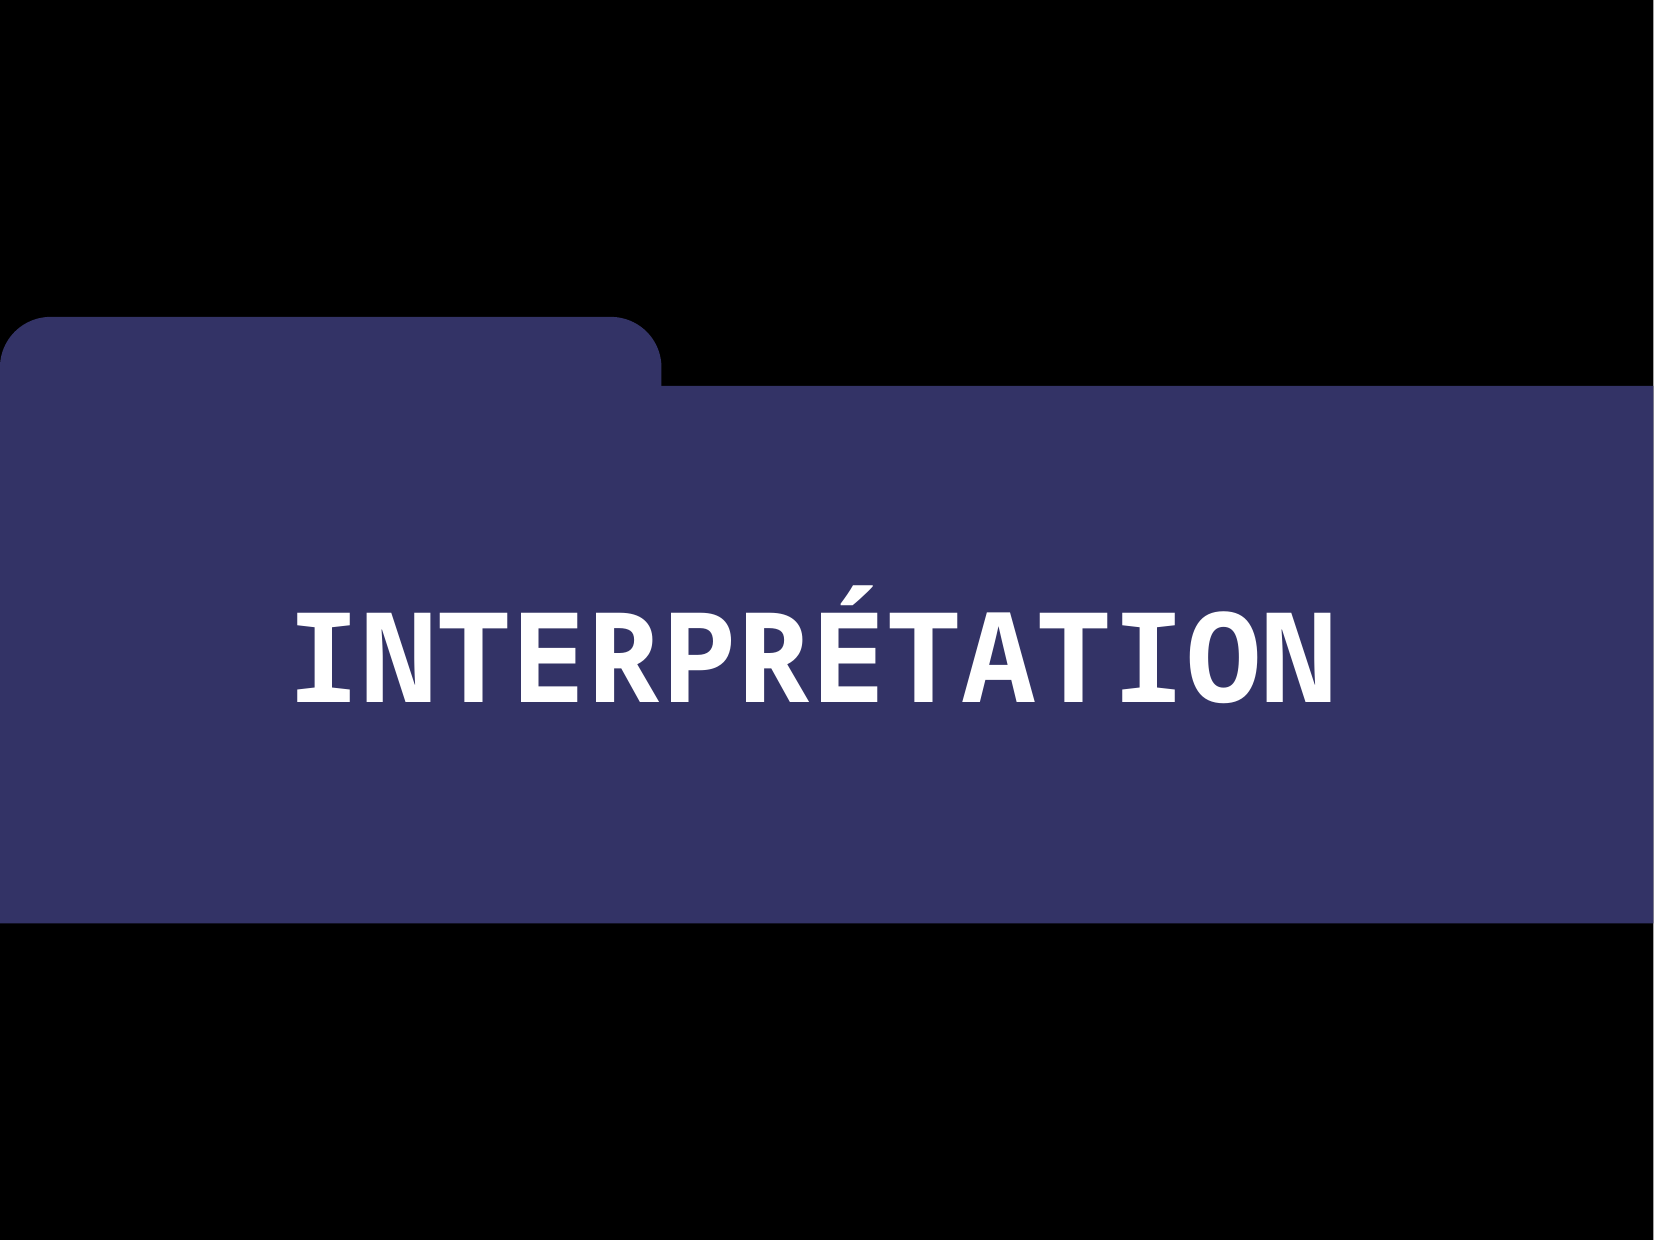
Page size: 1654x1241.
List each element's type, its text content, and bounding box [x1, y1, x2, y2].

text_box [0, 316, 1654, 924]
text_box INTERPRÉTATION [271, 561, 1477, 747]
